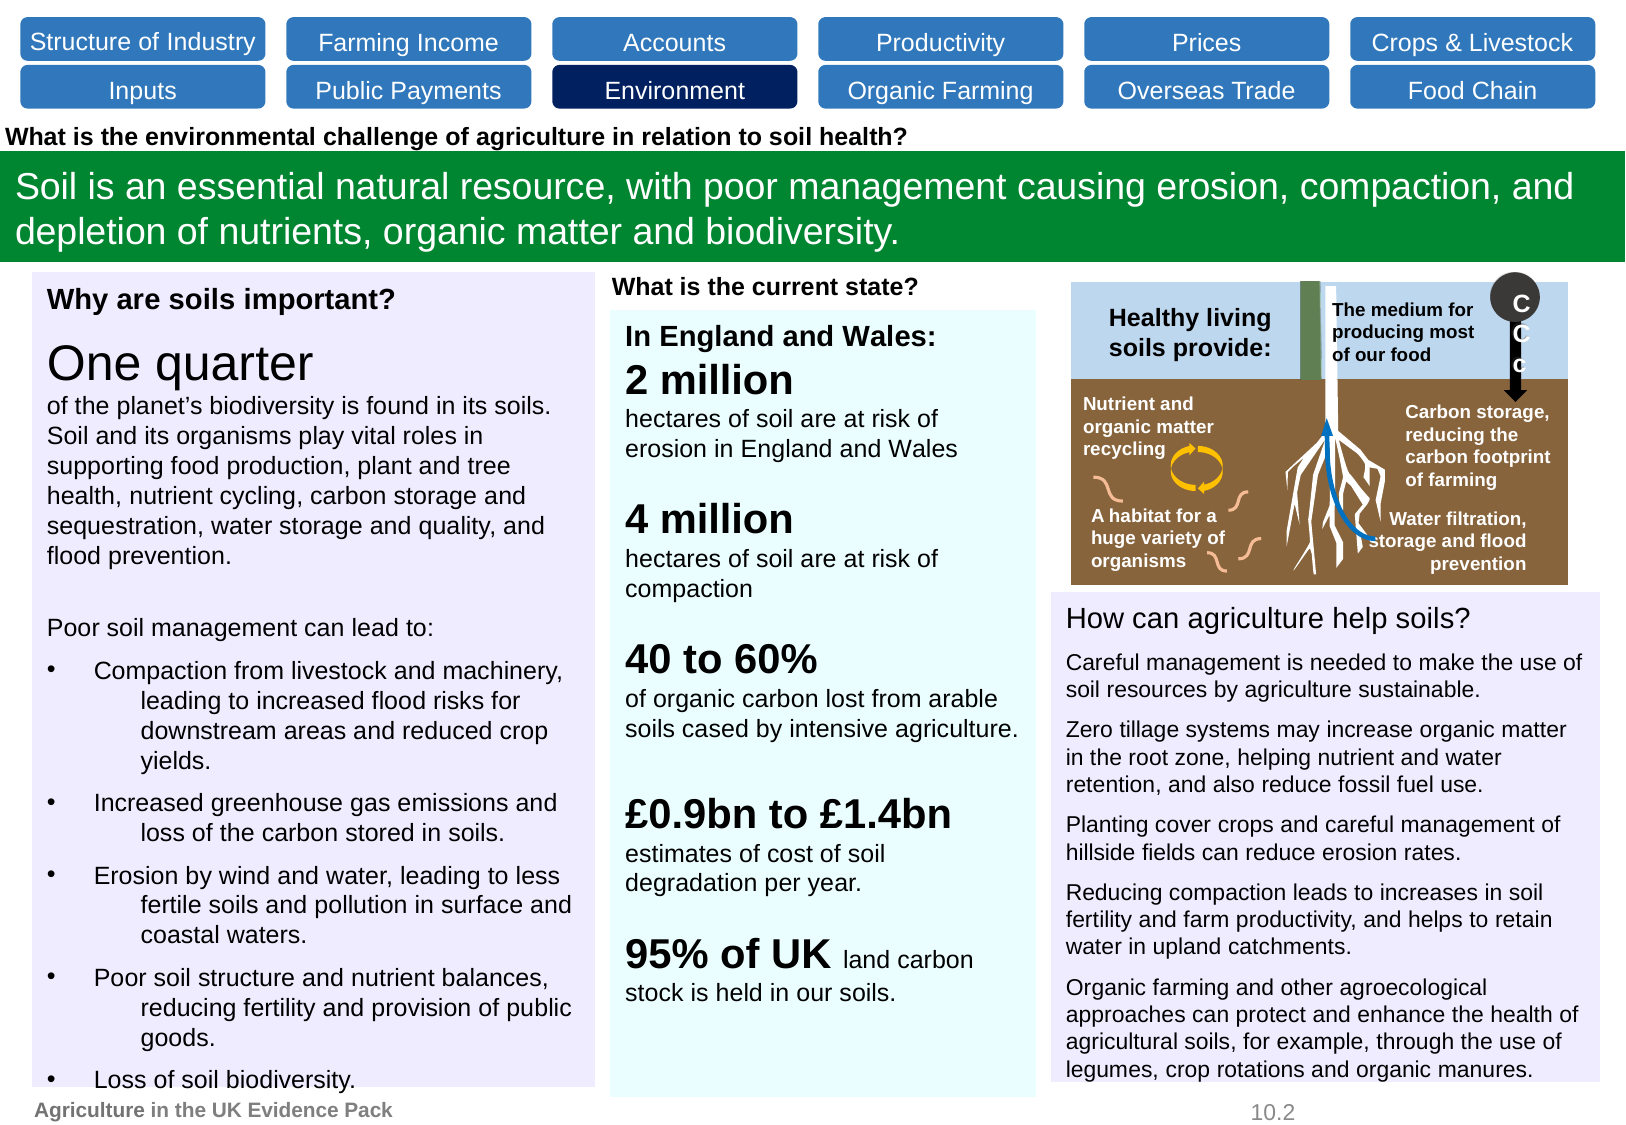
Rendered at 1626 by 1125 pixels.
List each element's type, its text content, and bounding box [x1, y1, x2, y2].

text_box 10.2 [1235, 1081, 1602, 1125]
text_box Prices [1084, 17, 1330, 61]
text_box Inputs [20, 64, 266, 109]
text_box [1421, 282, 1568, 401]
text_box In England and Wales: 2 million hectares of soil are at risk of erosion in England and Wales 4 million hectares of soil are at risk of compaction 40 to 60% of organic carbon lost from arable soils cased by intensive agriculture. £0.9bn to £1.4bn estimates of cost of soil degradation per year. 95% of UK land carbon stock is held in our soils. [610, 310, 1036, 1097]
text_box Crops & Livestock [1350, 17, 1596, 61]
picture [1213, 370, 1421, 575]
text_box Environment [552, 64, 798, 109]
text_box What is the environmental challenge of agriculture in relation to soil health? [0, 113, 927, 151]
text_box [1071, 442, 1568, 585]
text_box What is the current state? [596, 263, 1069, 309]
text_box [1421, 282, 1494, 291]
text_box Organic Farming [818, 64, 1064, 109]
text_box Productivity [818, 17, 1064, 61]
text_box Nutrient and organic matter recycling [1068, 384, 1276, 468]
text_box A habitat for a huge variety of organisms [1076, 496, 1268, 580]
text_box Structure of Industry [20, 17, 266, 61]
text_box Overseas Trade [1084, 64, 1330, 109]
picture [1213, 281, 1421, 294]
text_box Soil is an essential natural resource, with poor management causing erosion, compaction, and depletion of nutrients, organic matter and biodiversity. [0, 151, 1625, 262]
text_box Food Chain [1350, 64, 1596, 109]
text_box Why are soils important? One quarter of the planet’s biodiversity is found in its soils. Soil and its organisms play vital roles in supporting food production, plant and tree health, nutrient cycling, carbon storage and sequestration, water storage and quality, and flood prevention. Poor soil management can lead to: Compaction from livestock and machinery, leading to increased flood risks for downstream areas and reduced crop yields. Increased greenhouse gas emissions and loss of the carbon stored in soils. Erosion by wind and water, leading to less fertile soils and pollution in surface and coastal waters. Poor soil structure and nutrient balances, reducing fertility and provision of public goods. Loss of soil biodiversity. [32, 272, 595, 1087]
text_box CCc [1490, 272, 1540, 322]
text_box Accounts [552, 17, 798, 61]
text_box Healthy living soils provide: [1093, 294, 1341, 370]
text_box [1071, 282, 1213, 384]
text_box Farming Income [286, 17, 532, 61]
text_box Agriculture in the UK Evidence Pack [34, 1097, 393, 1122]
text_box The medium for producing most of our food [1316, 289, 1490, 374]
picture [1213, 468, 1222, 480]
text_box Water filtration, storage and flood prevention [1353, 499, 1560, 583]
text_box Public Payments [286, 64, 532, 109]
text_box Carbon storage, reducing the carbon footprint of farming [1390, 392, 1598, 499]
text_box How can agriculture help soils? Careful management is needed to make the use of soil resources by agriculture sustainable. Zero tillage systems may increase organic matter in the root zone, helping nutrient and water retention, and also reduce fossil fuel use. Planting cover crops and careful management of hillside fields can reduce erosion rates. Reducing compaction leads to increases in soil fertility and farm productivity, and helps to retain water in upland catchments. Organic farming and other agroecological approaches can protect and enhance the health of agricultural soils, for example, through the use of legumes, crop rotations and organic manures. [1051, 592, 1600, 1082]
